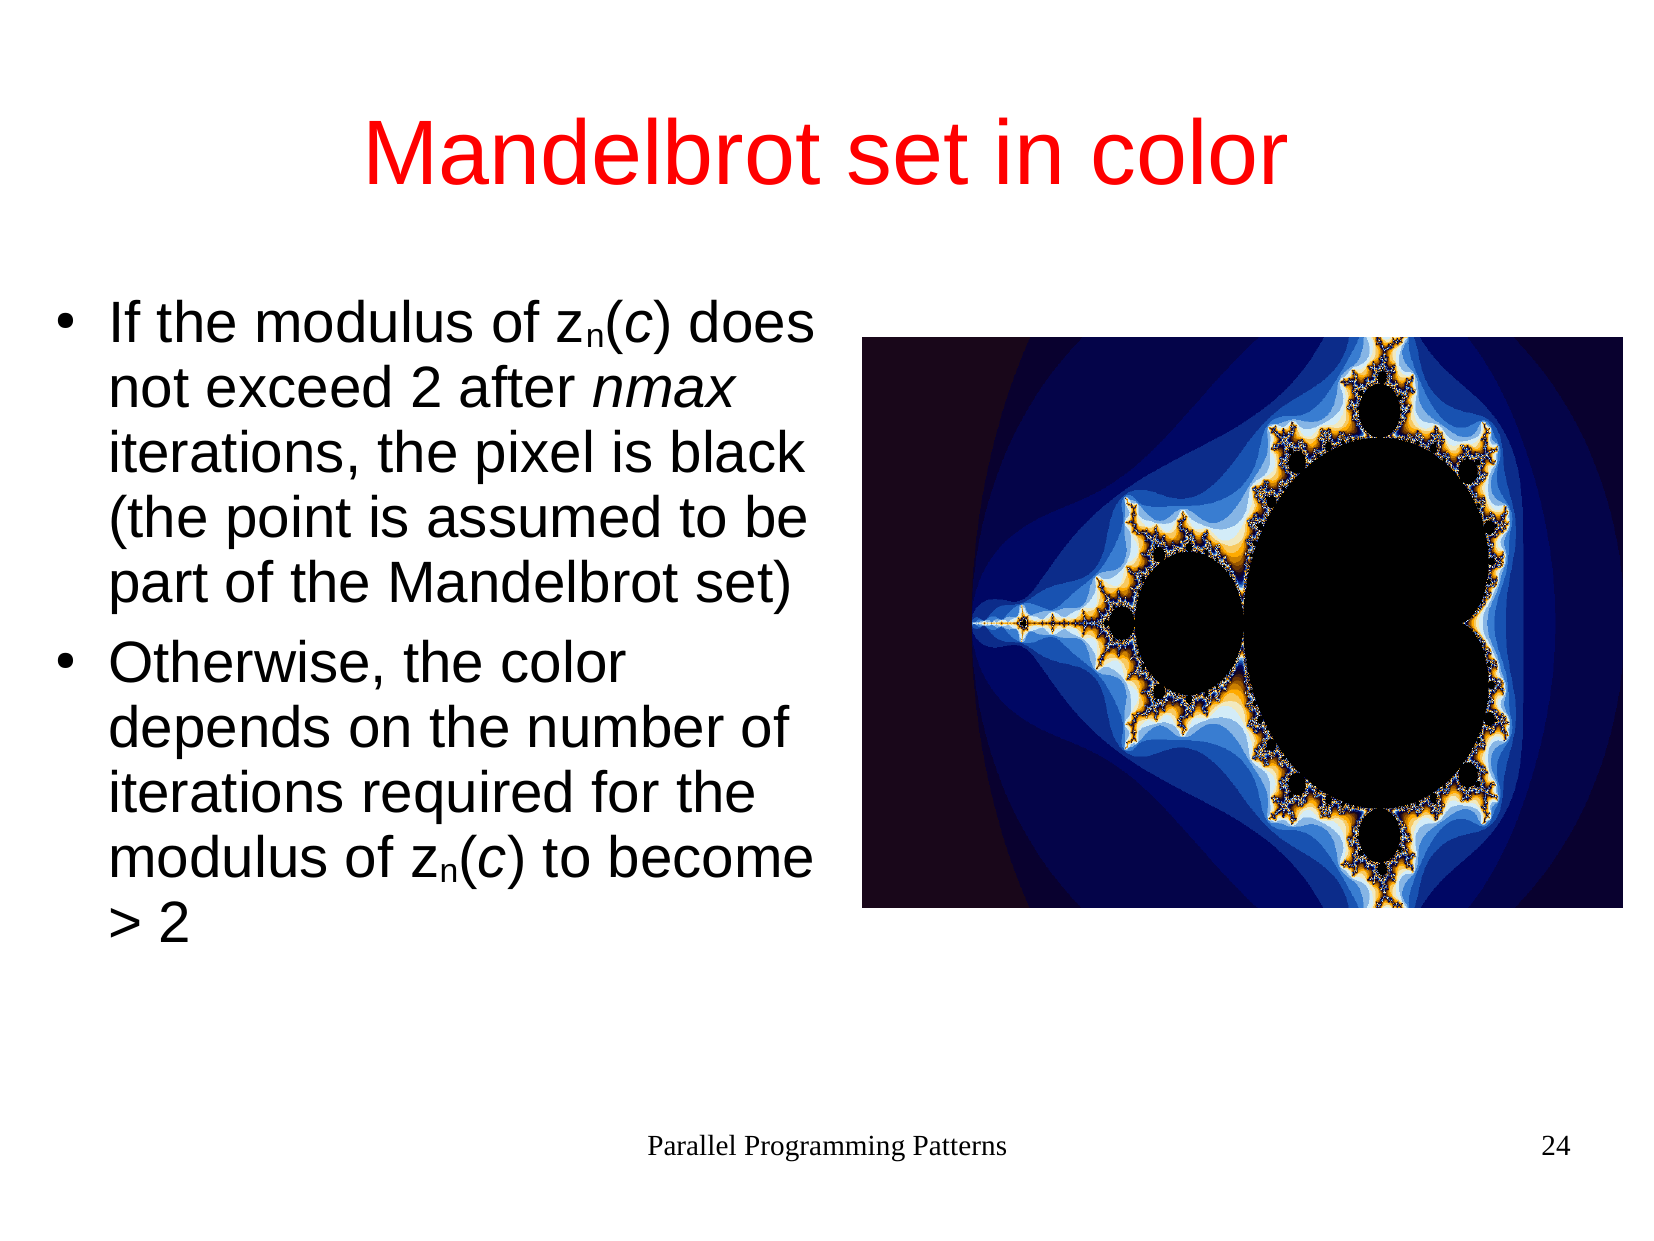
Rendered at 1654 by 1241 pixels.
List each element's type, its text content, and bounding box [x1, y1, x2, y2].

list If the modulus of zn(c) does not exceed 2 after nmax iterations, the pixel is black (the point is assumed to be part of the Mandelbrot set) Otherwise, the color depends on the number of iterations required for the modulus of zn(c) to become > 2 [37, 290, 826, 1109]
title Mandelbrot set in color [82, 49, 1571, 257]
picture [862, 337, 1623, 908]
